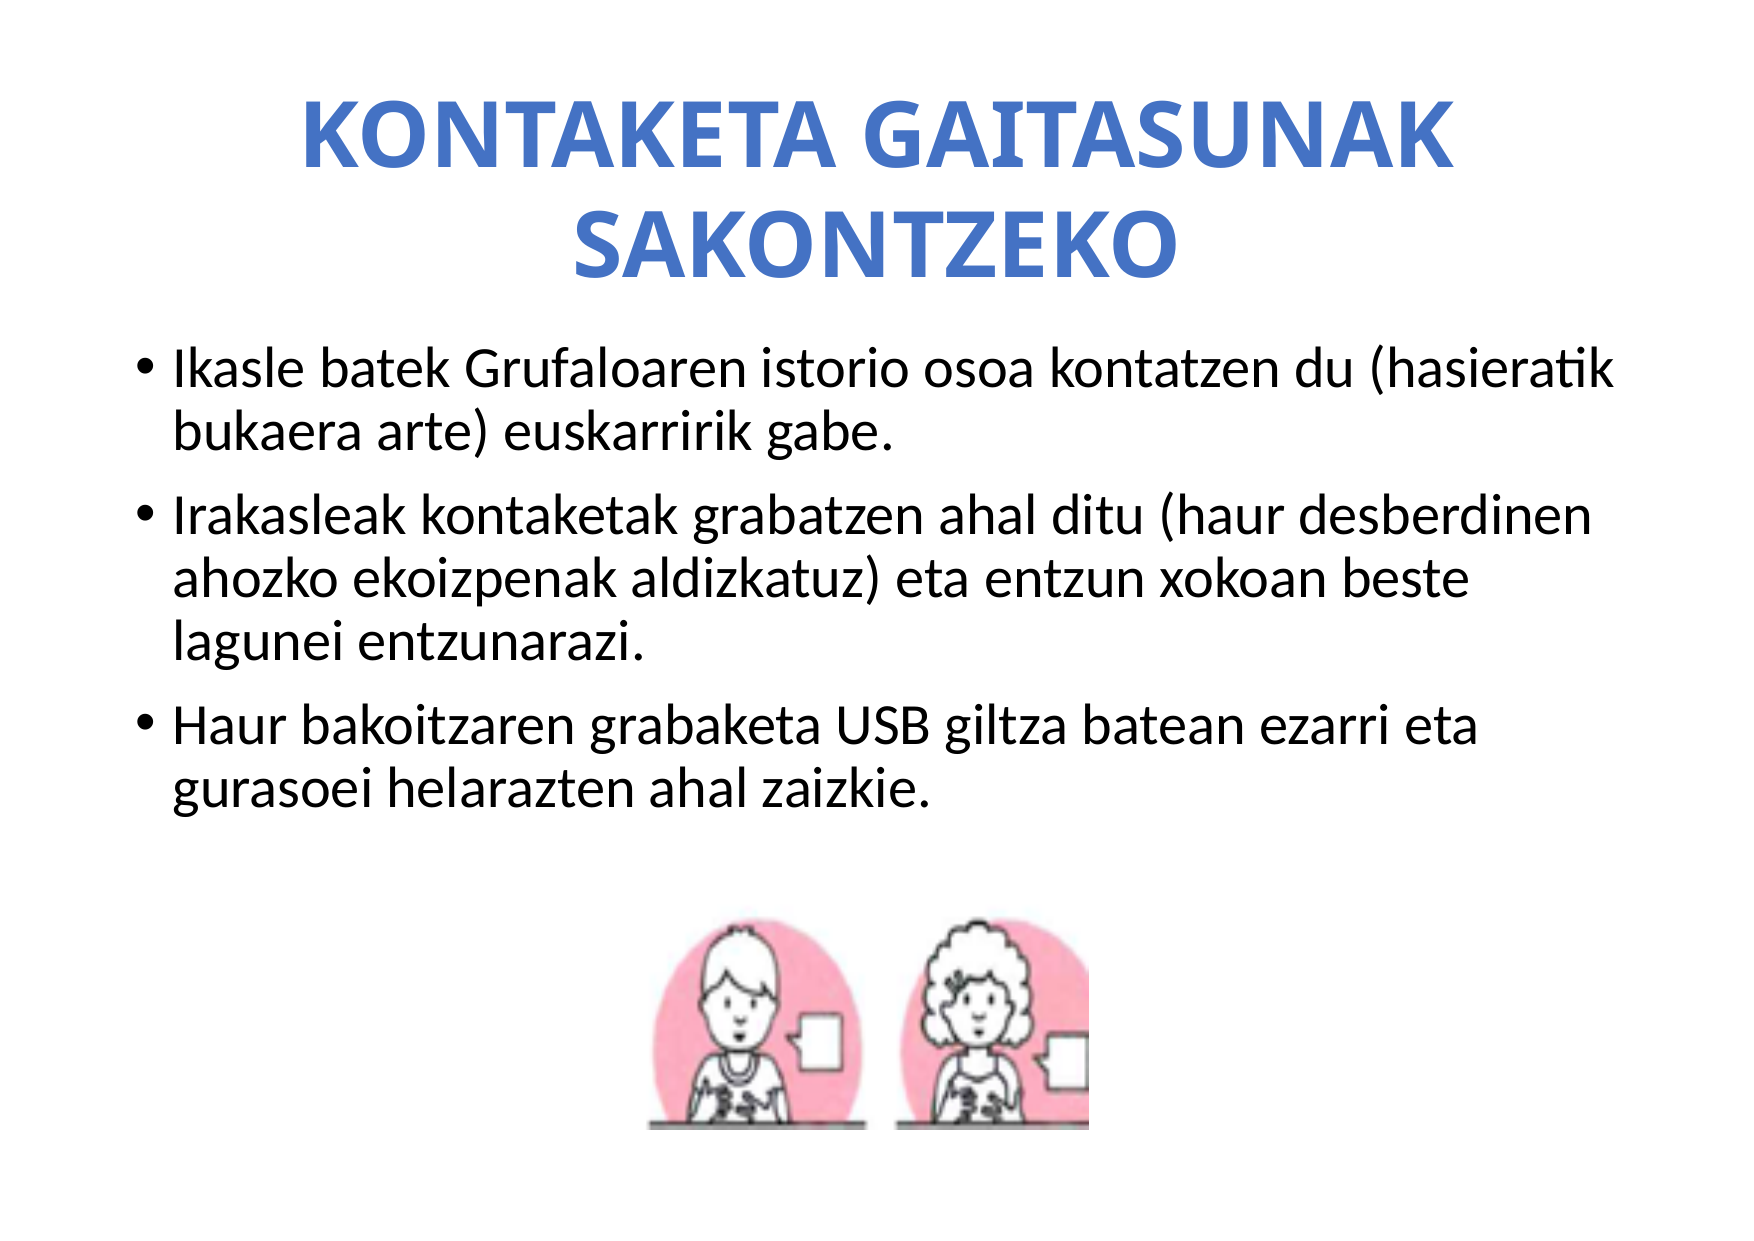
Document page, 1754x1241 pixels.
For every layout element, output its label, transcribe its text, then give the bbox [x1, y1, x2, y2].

picture [645, 900, 1089, 1130]
text_box Ikasle batek Grufaloaren istorio osoa kontatzen du (hasieratik bukaera arte) euskarririk gabe. Irakasleak kontaketak grabatzen ahal ditu (haur desberdinen ahozko ekoizpenak aldizkatuz) eta entzun xokoan beste lagunei entzunarazi. Haur bakoitzaren grabaketa USB giltza batean ezarri eta gurasoei helarazten ahal zaizkie. [120, 330, 1634, 1117]
text_box KONTAKETA GAITASUNAK SAKONTZEKO [120, 65, 1634, 306]
